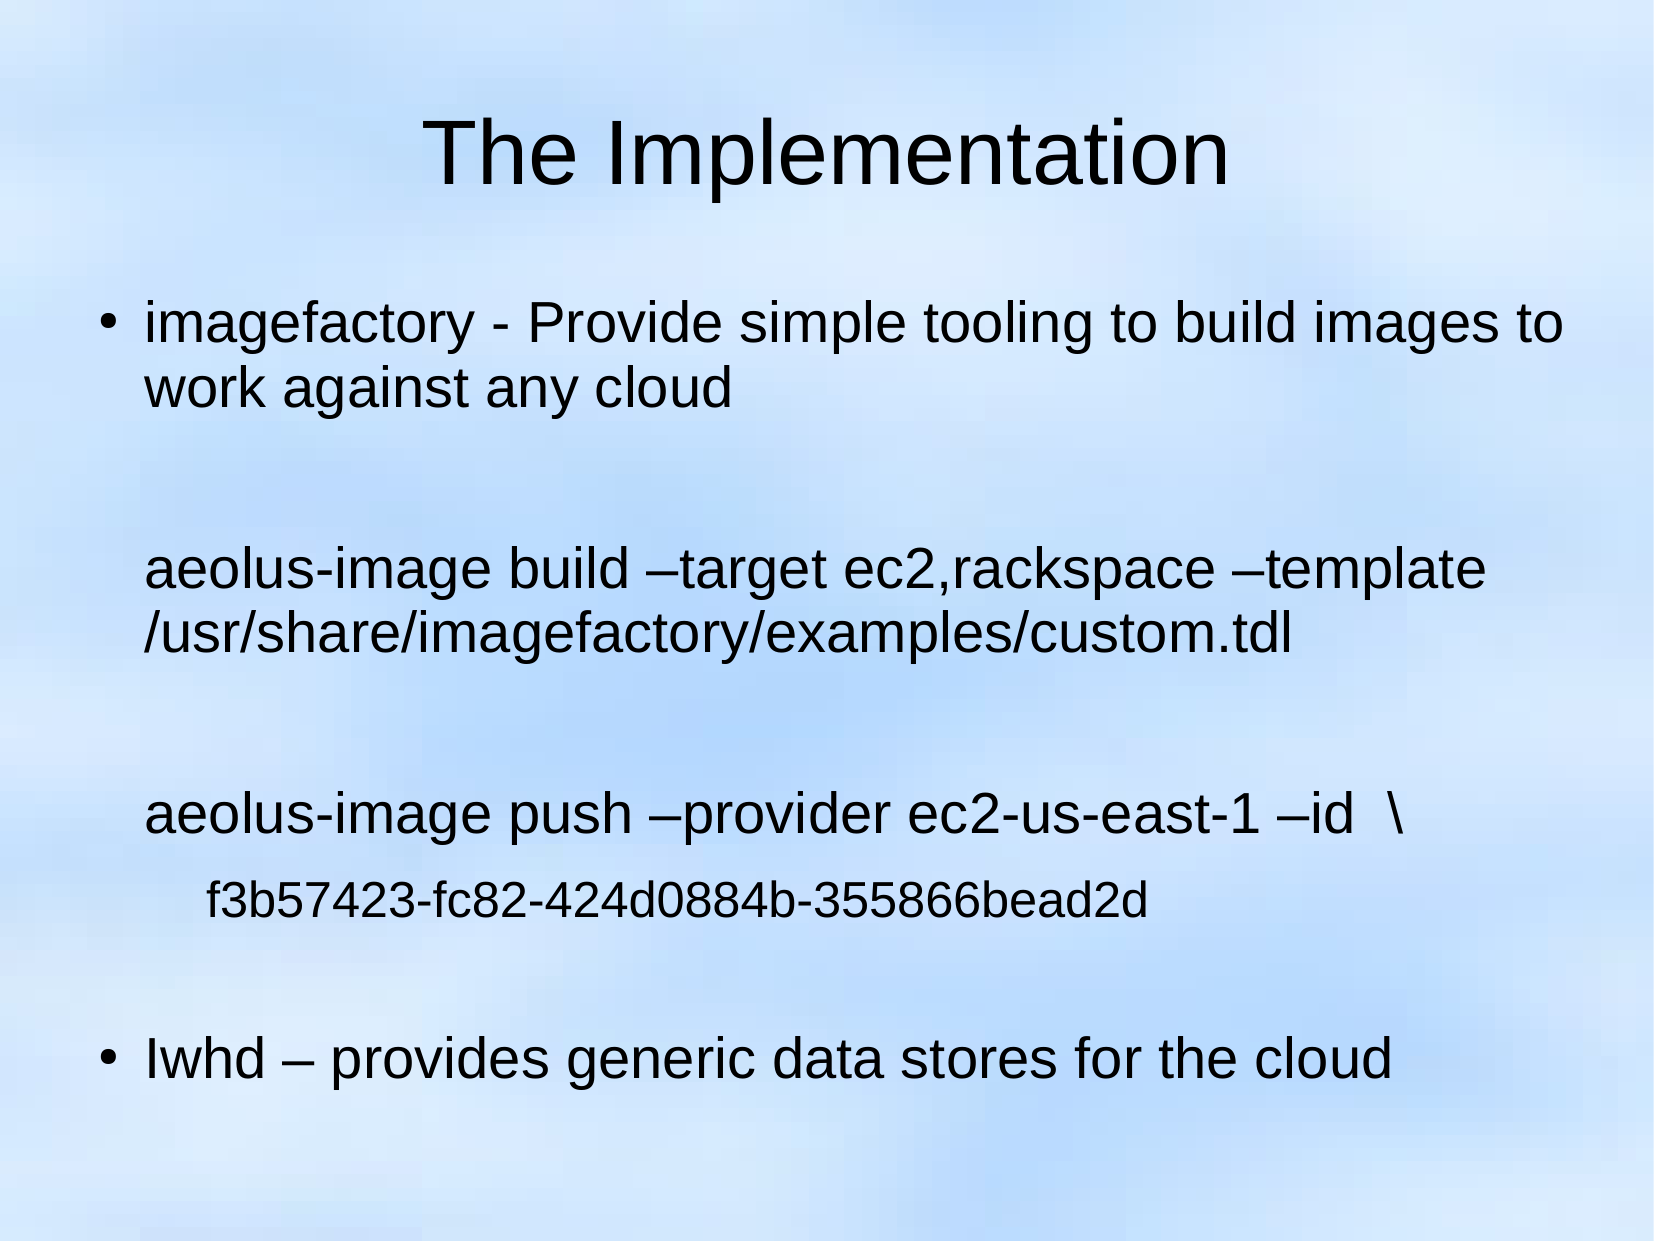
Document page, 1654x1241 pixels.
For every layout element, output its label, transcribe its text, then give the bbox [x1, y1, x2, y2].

list imagefactory - Provide simple tooling to build images to work against any cloud aeolus-image build –target ec2,rackspace –template /usr/share/imagefactory/examples/custom.tdl aeolus-image push –provider ec2-us-east-1 –id \ f3b57423-fc82-424d0884b-355866bead2d Iwhd – provides generic data stores for the cloud [82, 290, 1571, 1109]
picture [0, 0, 1654, 1241]
title The Implementation [82, 49, 1571, 257]
